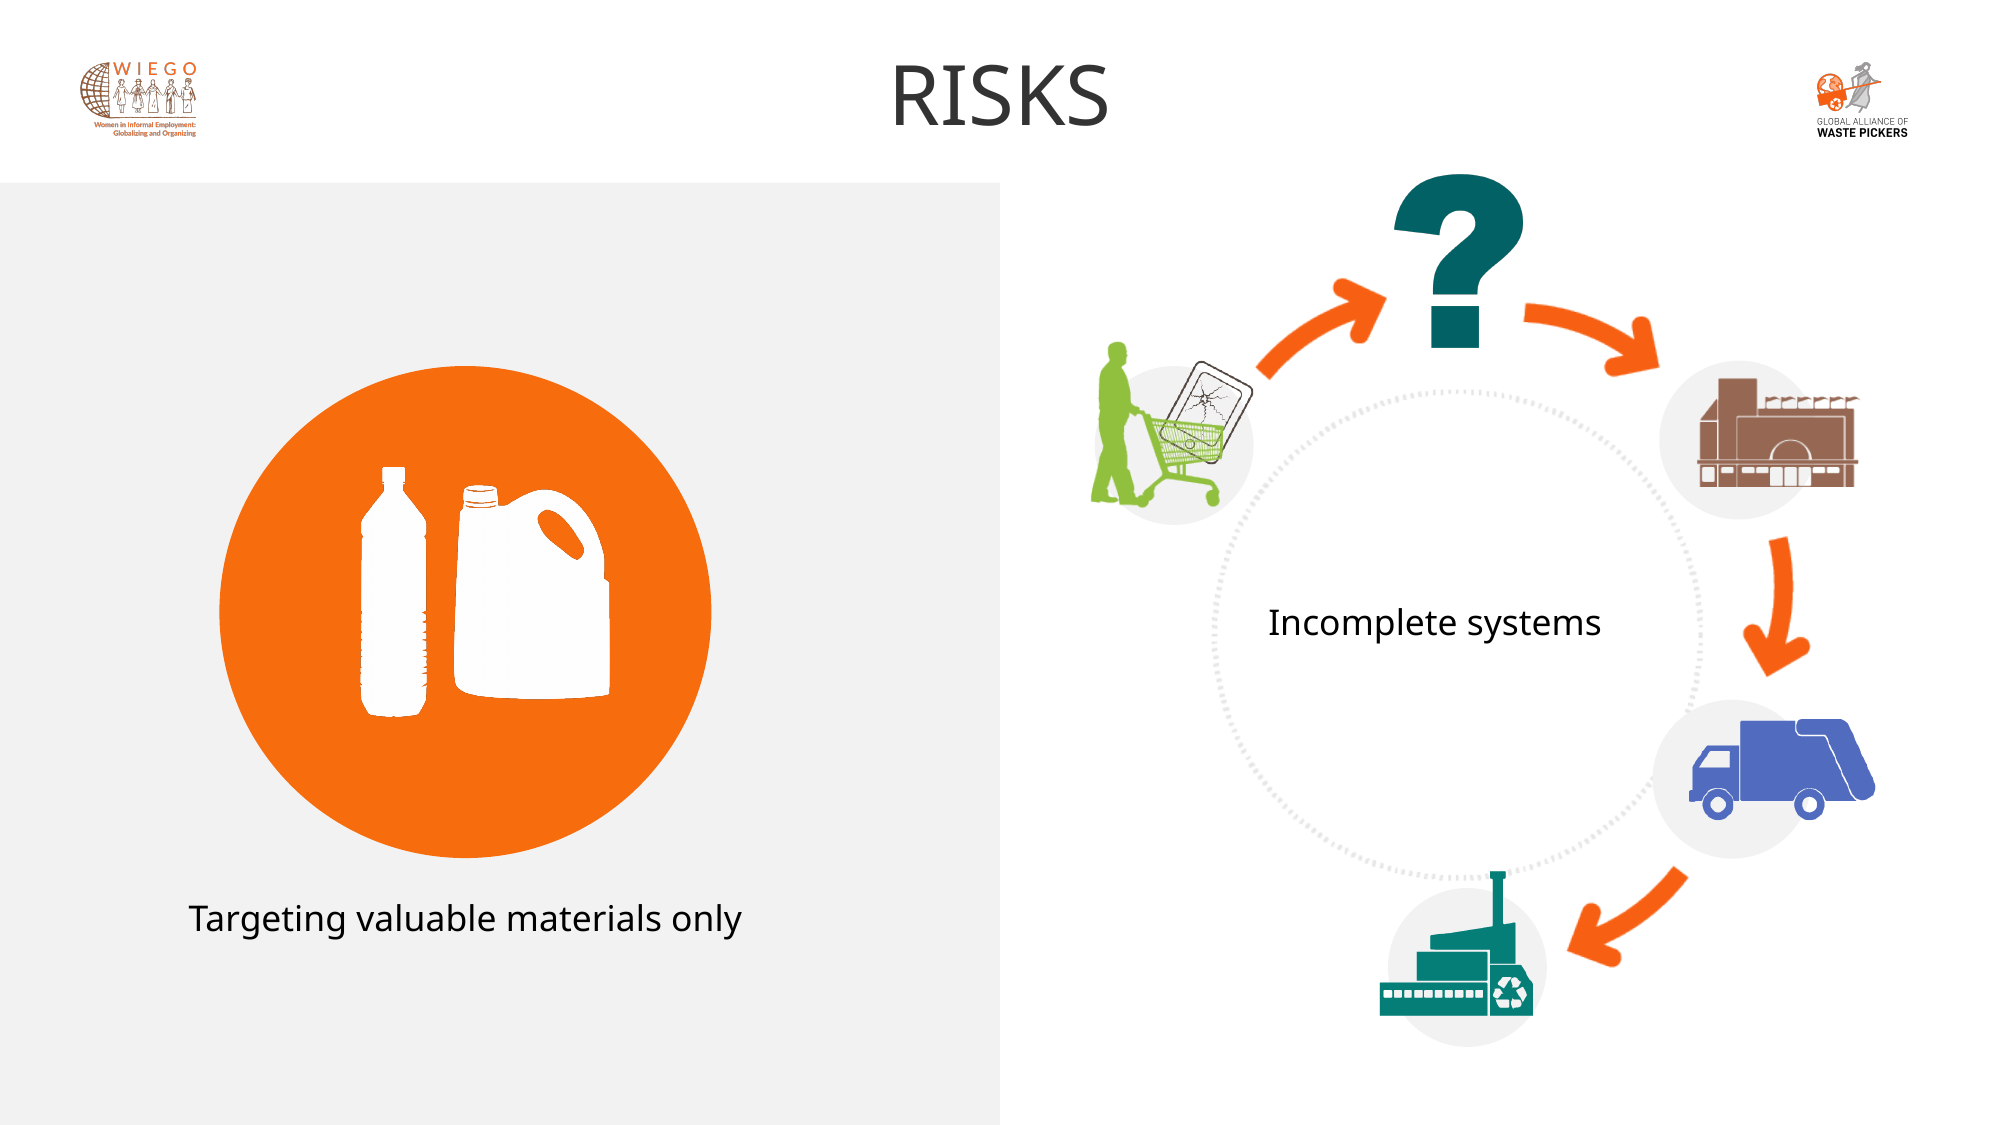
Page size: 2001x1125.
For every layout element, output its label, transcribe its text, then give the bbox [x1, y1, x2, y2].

picture [1073, 174, 1929, 1059]
text_box [1659, 377, 1803, 520]
picture [80, 62, 196, 137]
text_box RISKS [818, 34, 1182, 150]
text_box [1710, 360, 1768, 366]
text_box [219, 366, 712, 859]
text_box [1652, 720, 1792, 859]
text_box Incomplete systems [1253, 584, 1685, 658]
picture [1817, 62, 1908, 137]
picture [360, 467, 610, 717]
text_box Targeting valuable materials only [51, 888, 880, 981]
